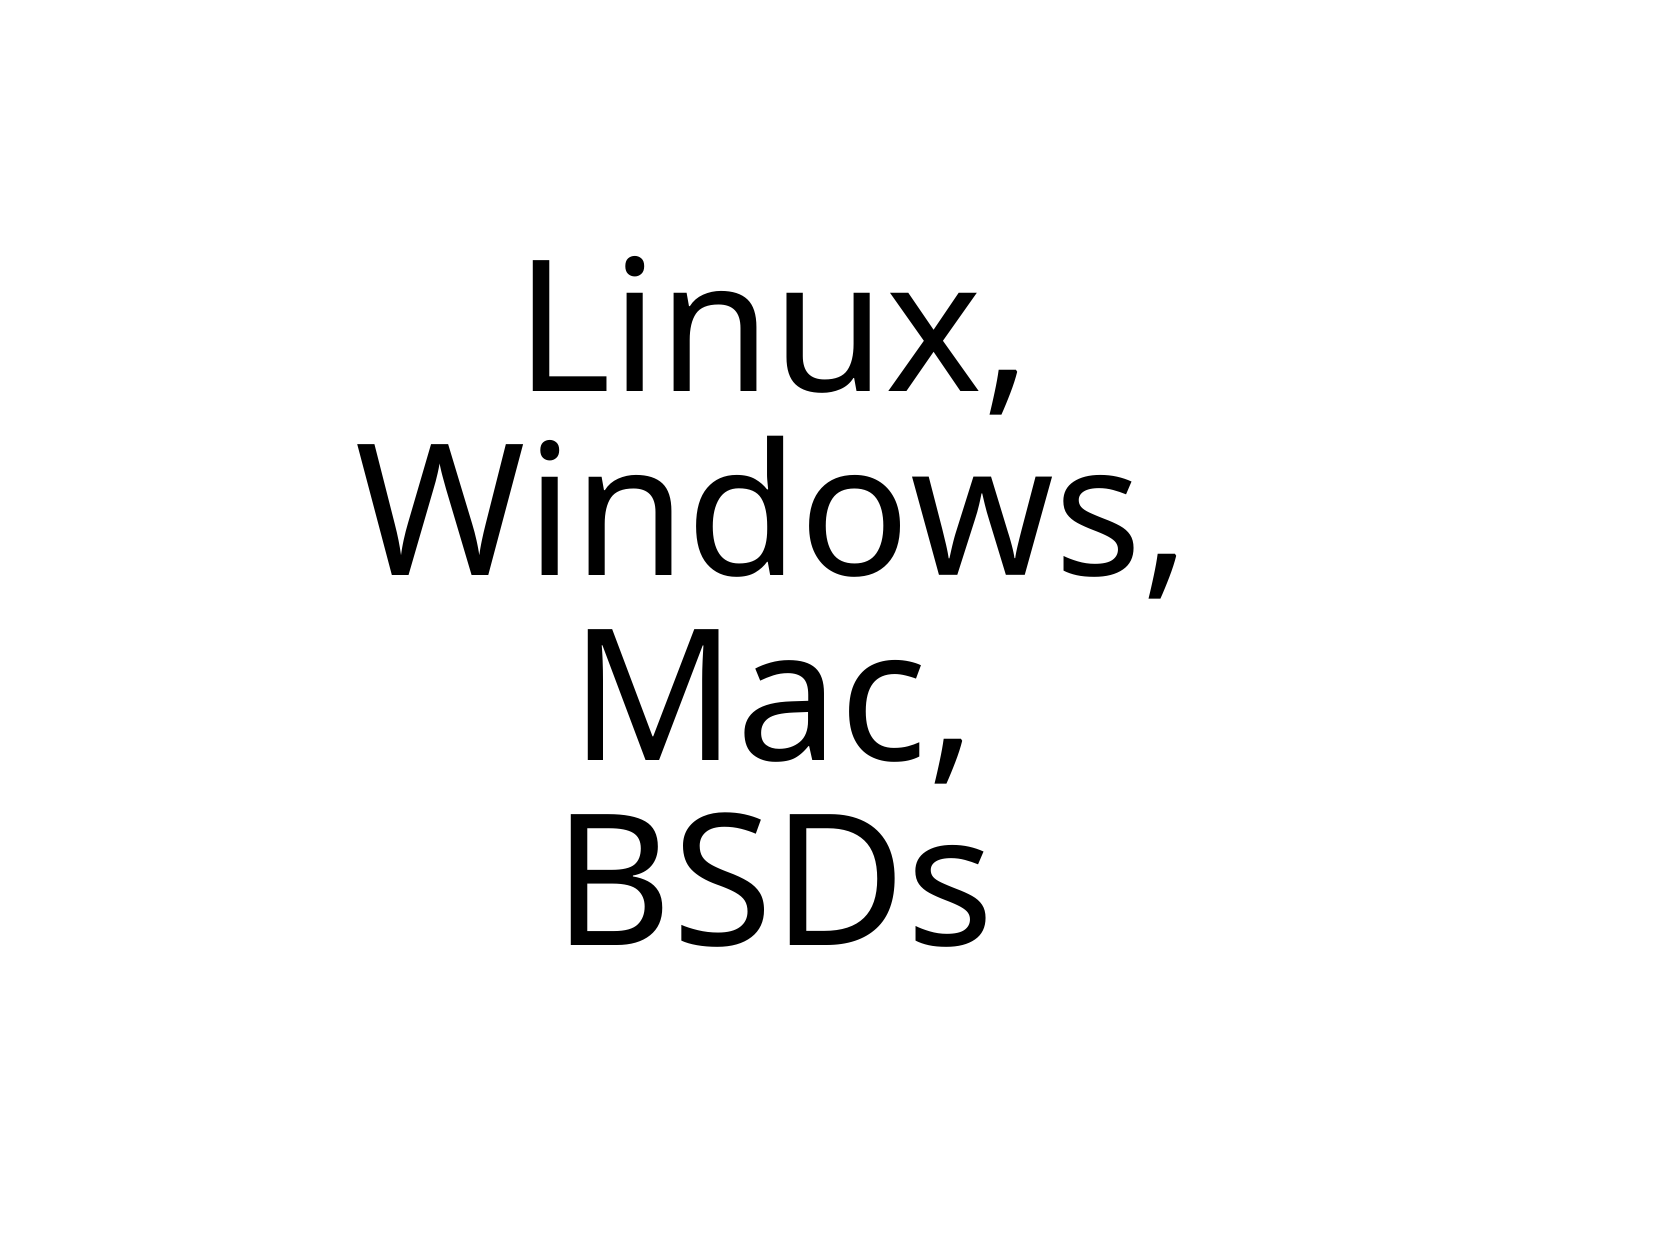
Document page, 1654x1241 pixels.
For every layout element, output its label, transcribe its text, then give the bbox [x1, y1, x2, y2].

text_box Linux, Windows, Mac, BSDs [413, 206, 1134, 955]
